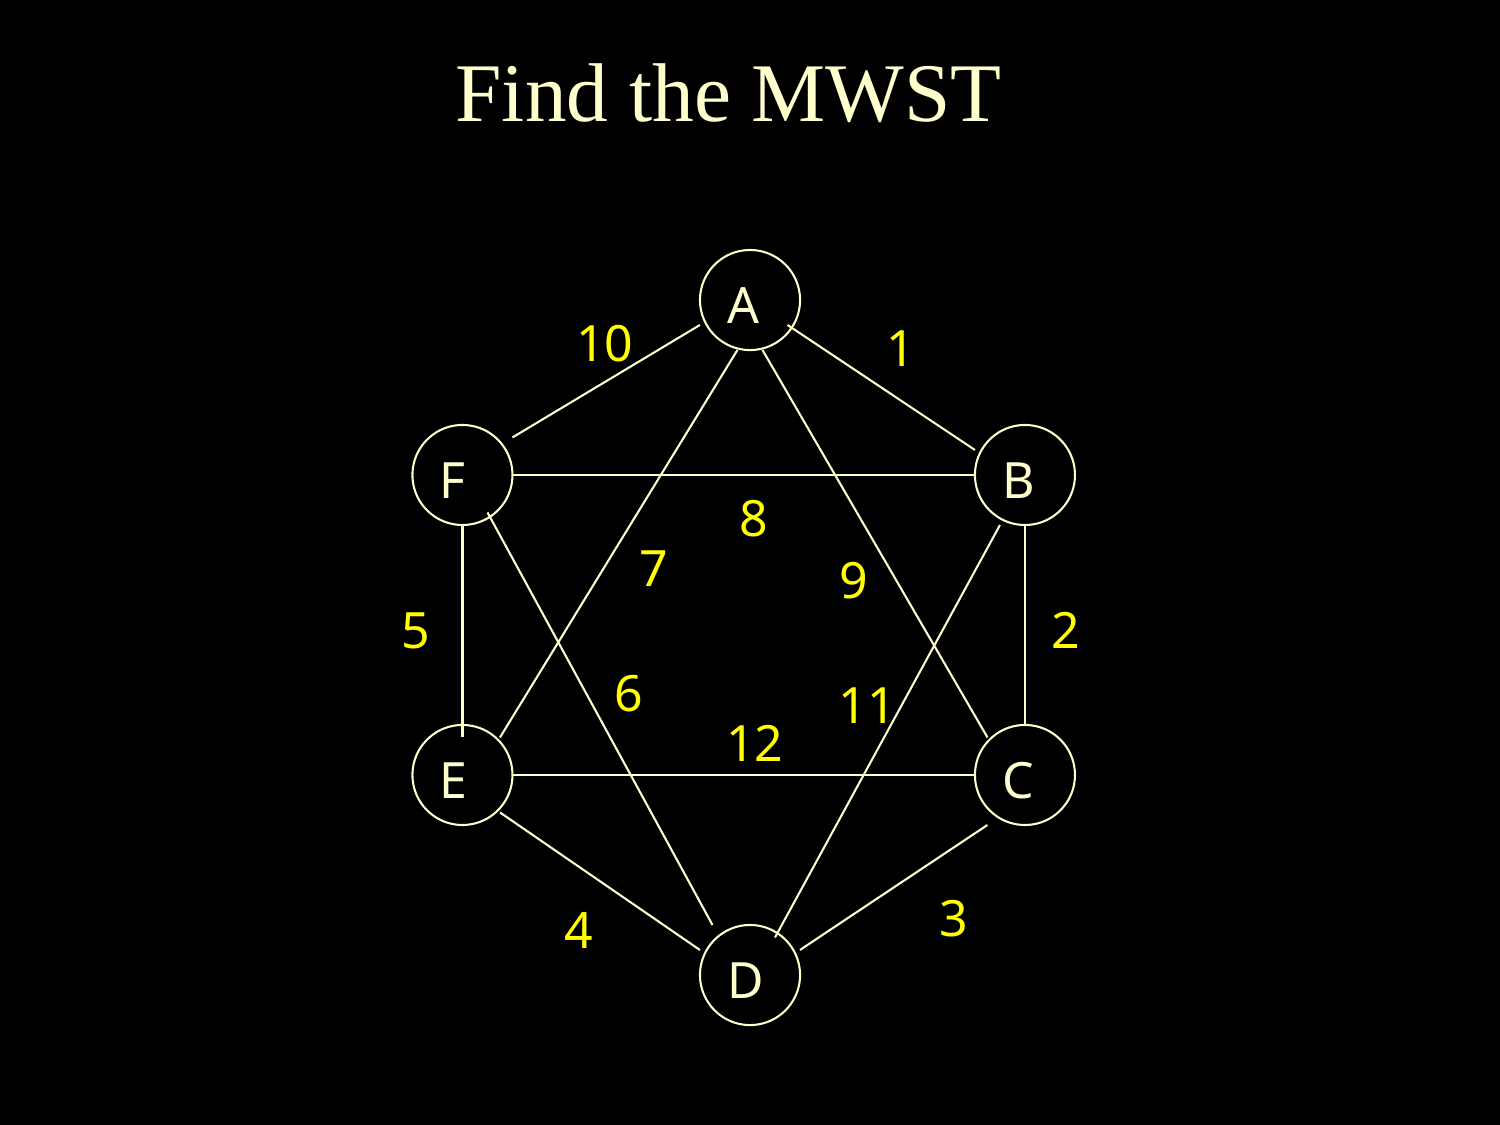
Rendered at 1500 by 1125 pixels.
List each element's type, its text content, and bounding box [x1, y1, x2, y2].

text_box C [987, 737, 1047, 822]
text_box E [425, 737, 484, 822]
text_box 2 [1037, 587, 1096, 672]
text_box 12 [711, 699, 799, 784]
text_box A [712, 262, 772, 347]
text_box 7 [624, 524, 683, 609]
text_box B [987, 437, 1047, 522]
text_box F [425, 437, 484, 522]
text_box 11 [824, 662, 911, 747]
text_box D [712, 937, 772, 1022]
text_box 8 [724, 474, 783, 559]
text_box 3 [924, 874, 983, 959]
text_box 5 [387, 587, 446, 672]
text_box 4 [549, 887, 608, 972]
text_box 1 [872, 305, 931, 390]
text_box 10 [561, 299, 649, 384]
title Find the MWST [0, 37, 1458, 150]
text_box 6 [599, 649, 658, 734]
text_box 9 [824, 537, 883, 622]
